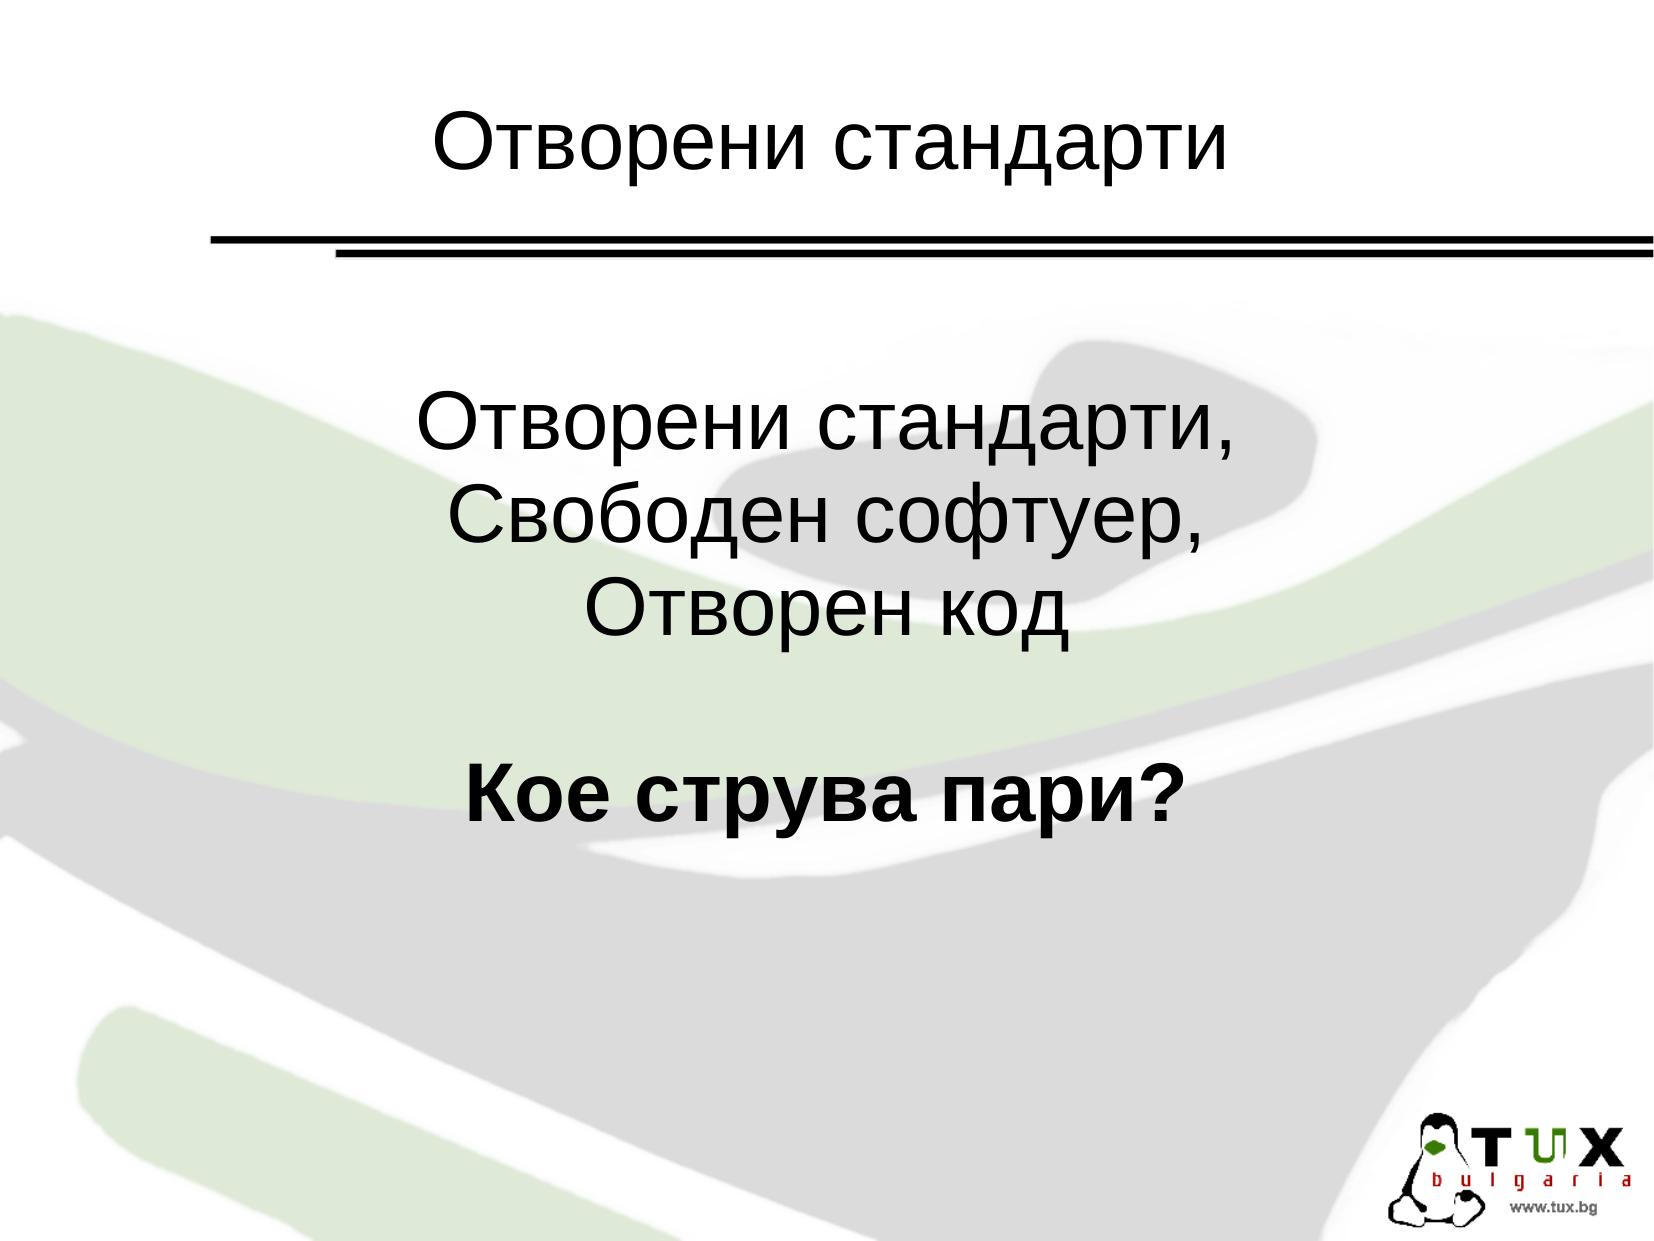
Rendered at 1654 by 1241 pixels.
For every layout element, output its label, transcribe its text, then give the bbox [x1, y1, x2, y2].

subtitle Отворени стандарти, Свободен софтуер, Отворен код Кое струва пари? [82, 308, 1571, 1091]
picture [0, 0, 1654, 1241]
title Отворени стандарти [86, 37, 1576, 245]
